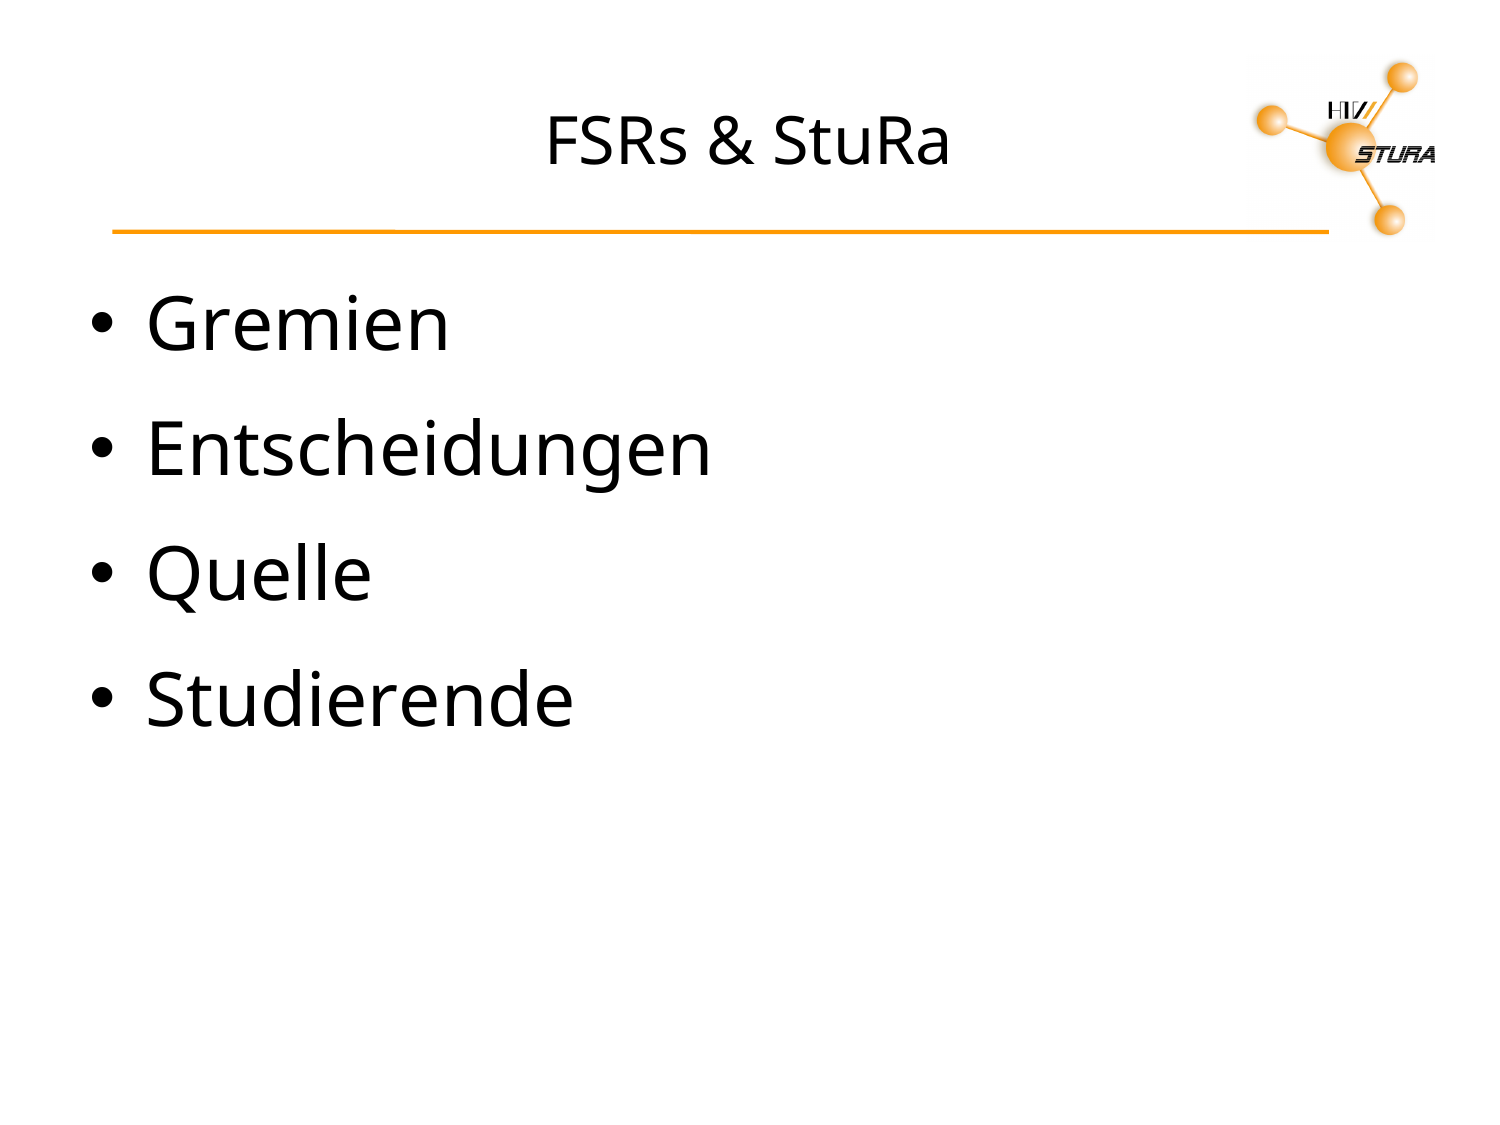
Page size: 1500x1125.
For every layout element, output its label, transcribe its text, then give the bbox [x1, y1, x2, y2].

title FSRs & StuRa [74, 45, 1424, 233]
list Gremien Entscheidungen Quelle Studierende [75, 262, 1426, 894]
picture [1246, 54, 1435, 242]
